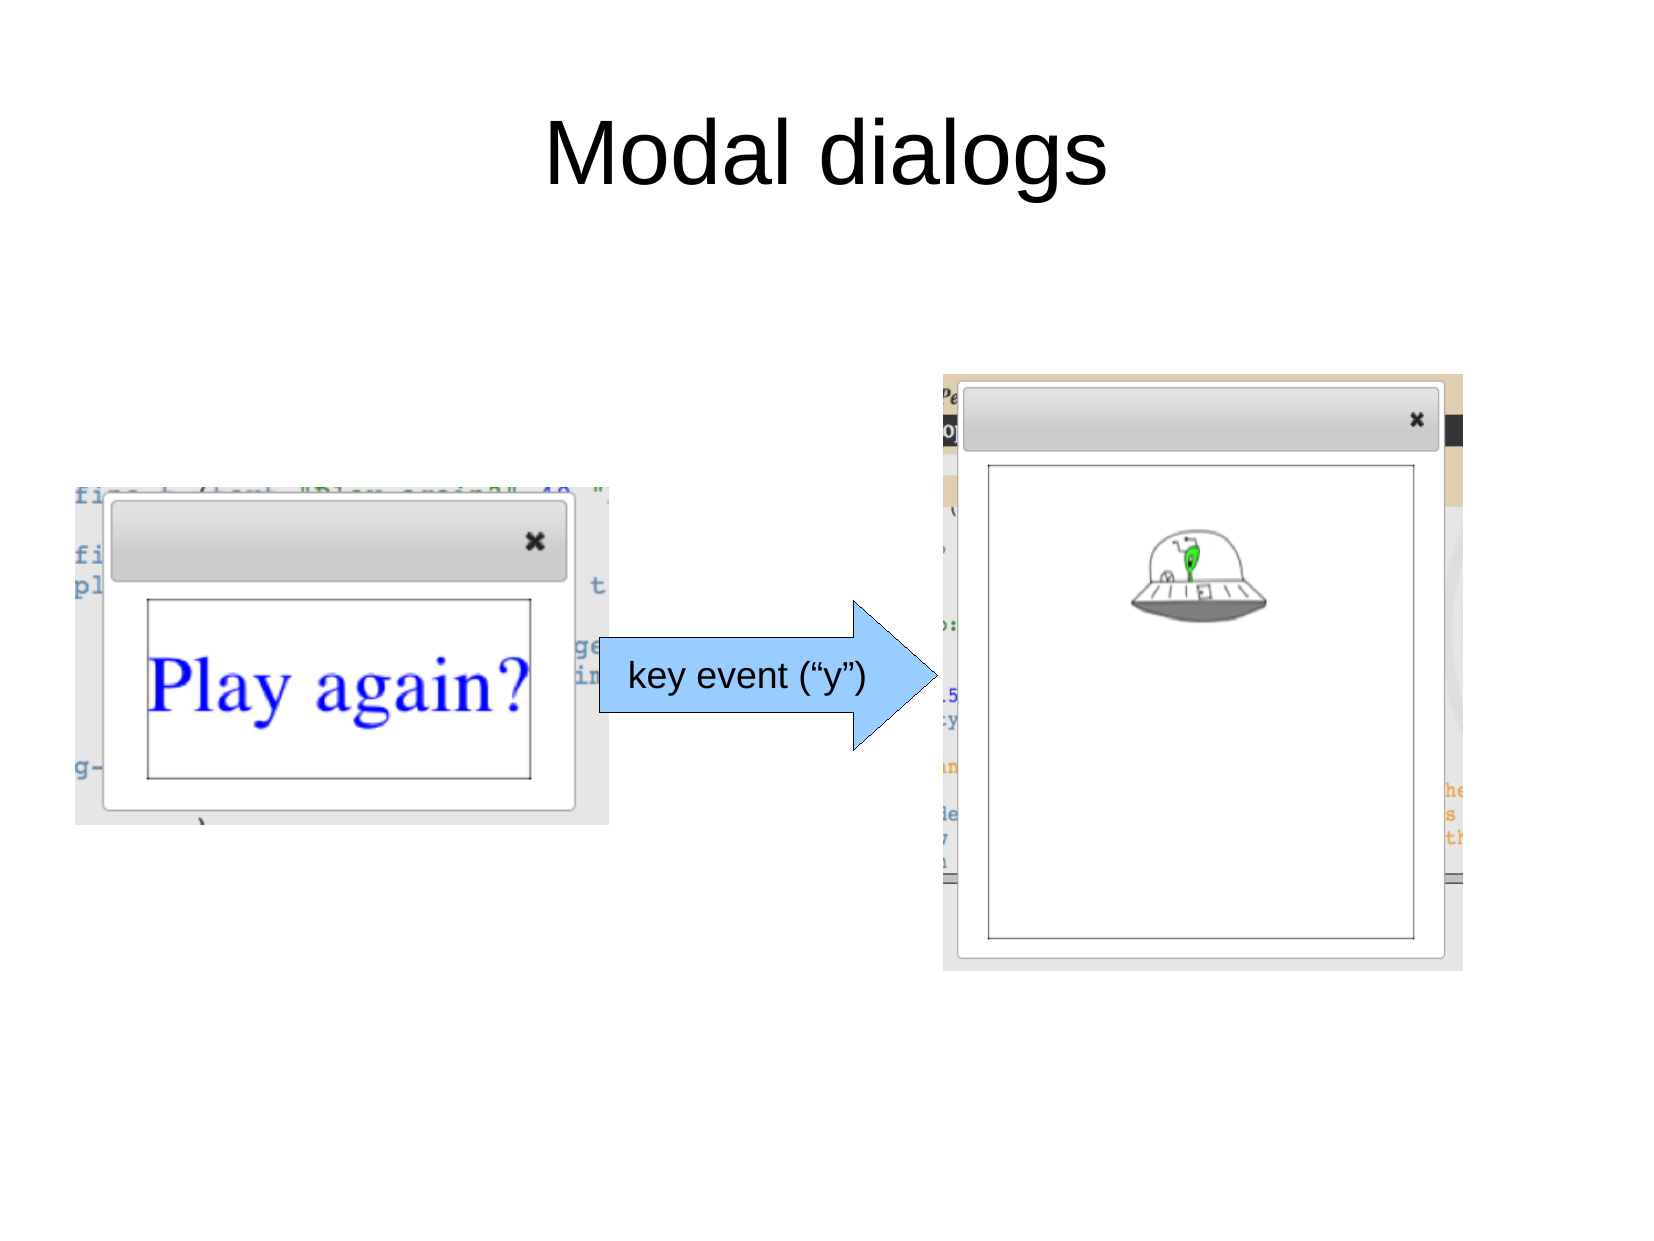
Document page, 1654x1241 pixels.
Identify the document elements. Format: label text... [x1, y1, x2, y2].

picture [943, 374, 1463, 971]
picture [75, 487, 609, 826]
title Modal dialogs [82, 49, 1571, 257]
text_box key event (“y”) [599, 600, 938, 751]
